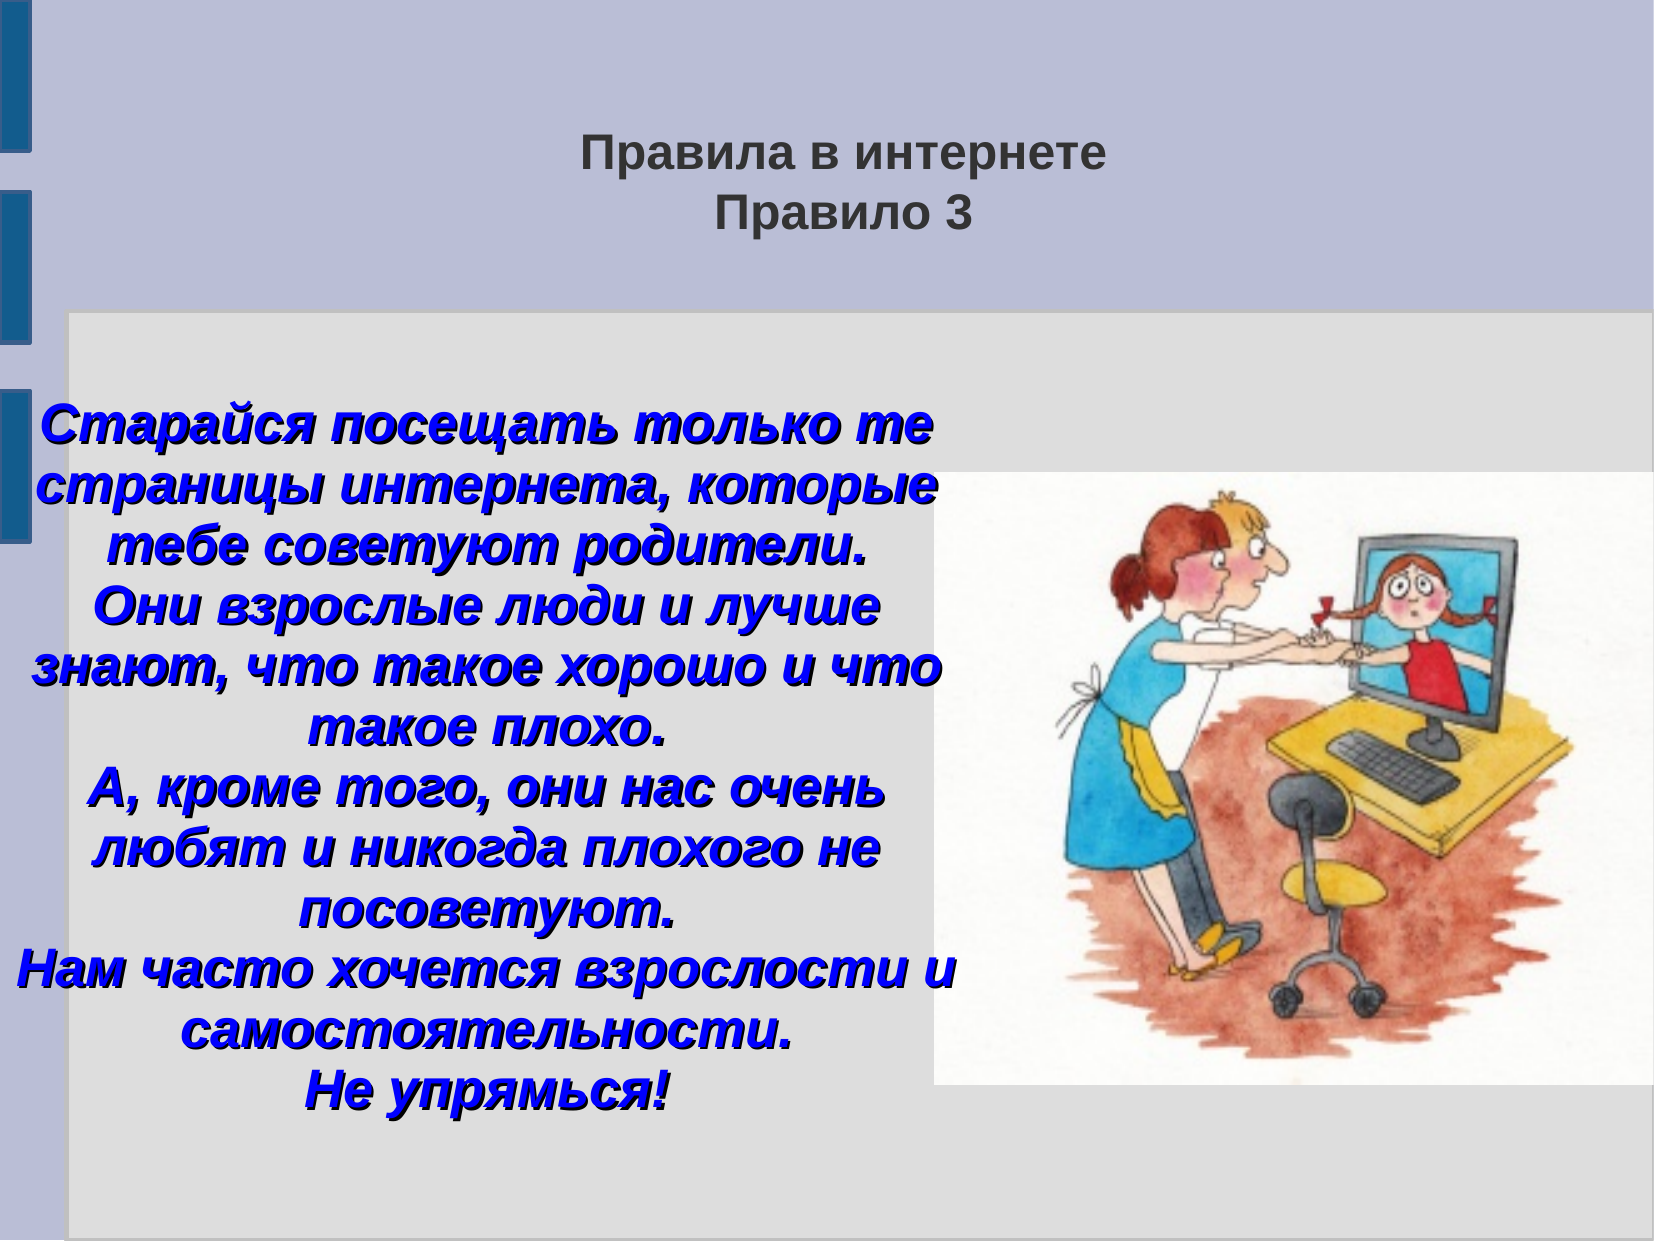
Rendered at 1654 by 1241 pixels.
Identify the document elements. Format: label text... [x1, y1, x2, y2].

picture [975, 472, 1654, 1085]
text_box Старайся посещать только те страницы интернета, которые тебе советуют родители. Они взрослые люди и лучше знают, что такое хорошо и что такое плохо. А, кроме того, они нас очень любят и никогда плохого не посоветуют. Нам часто хочется взрослости и самостоятельности. Не упрямься! [0, 324, 975, 1140]
text_box Правила в интернете Правило 3 [358, 63, 1329, 296]
